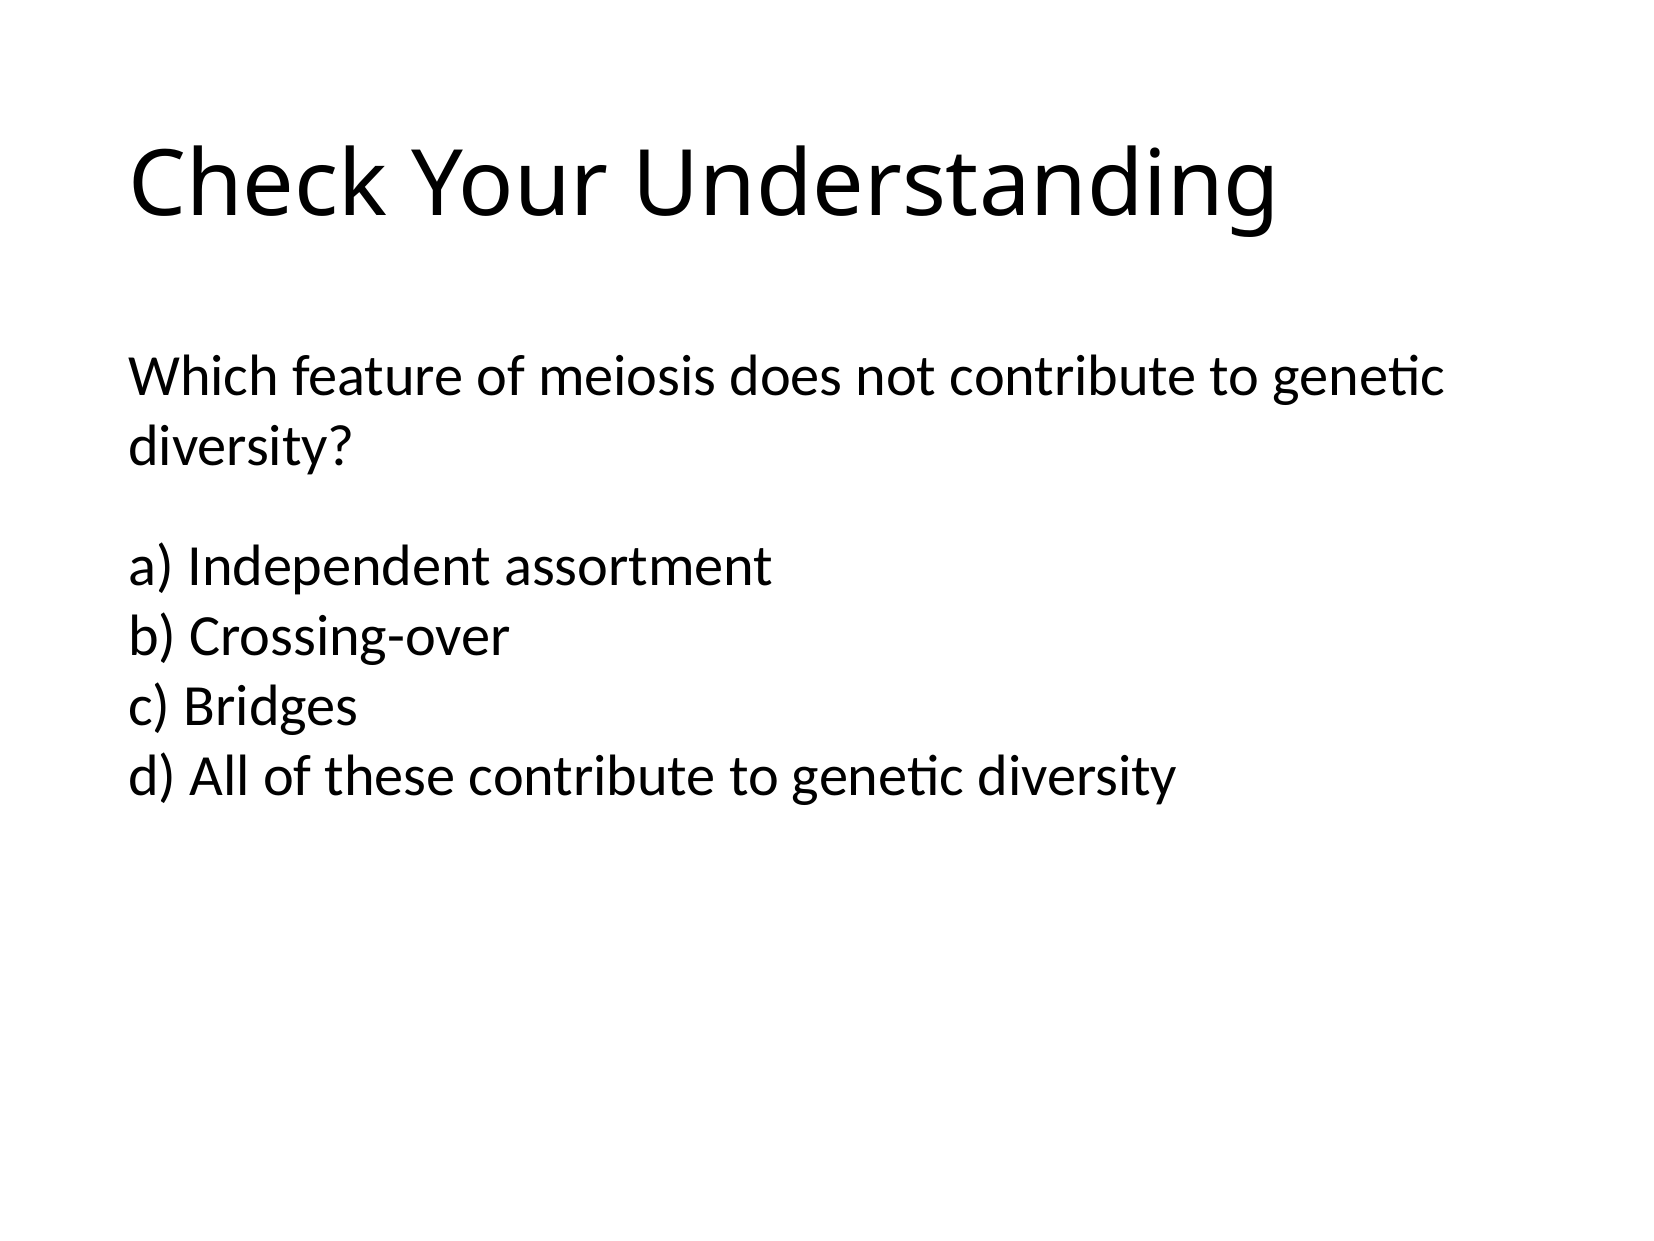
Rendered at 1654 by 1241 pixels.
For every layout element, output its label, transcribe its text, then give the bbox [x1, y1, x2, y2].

text_box Which feature of meiosis does not contribute to genetic diversity? a) Independent assortment b) Crossing-over c) Bridges d) All of these contribute to genetic diversity [113, 330, 1543, 1117]
text_box Check Your Understanding [113, 65, 1540, 305]
